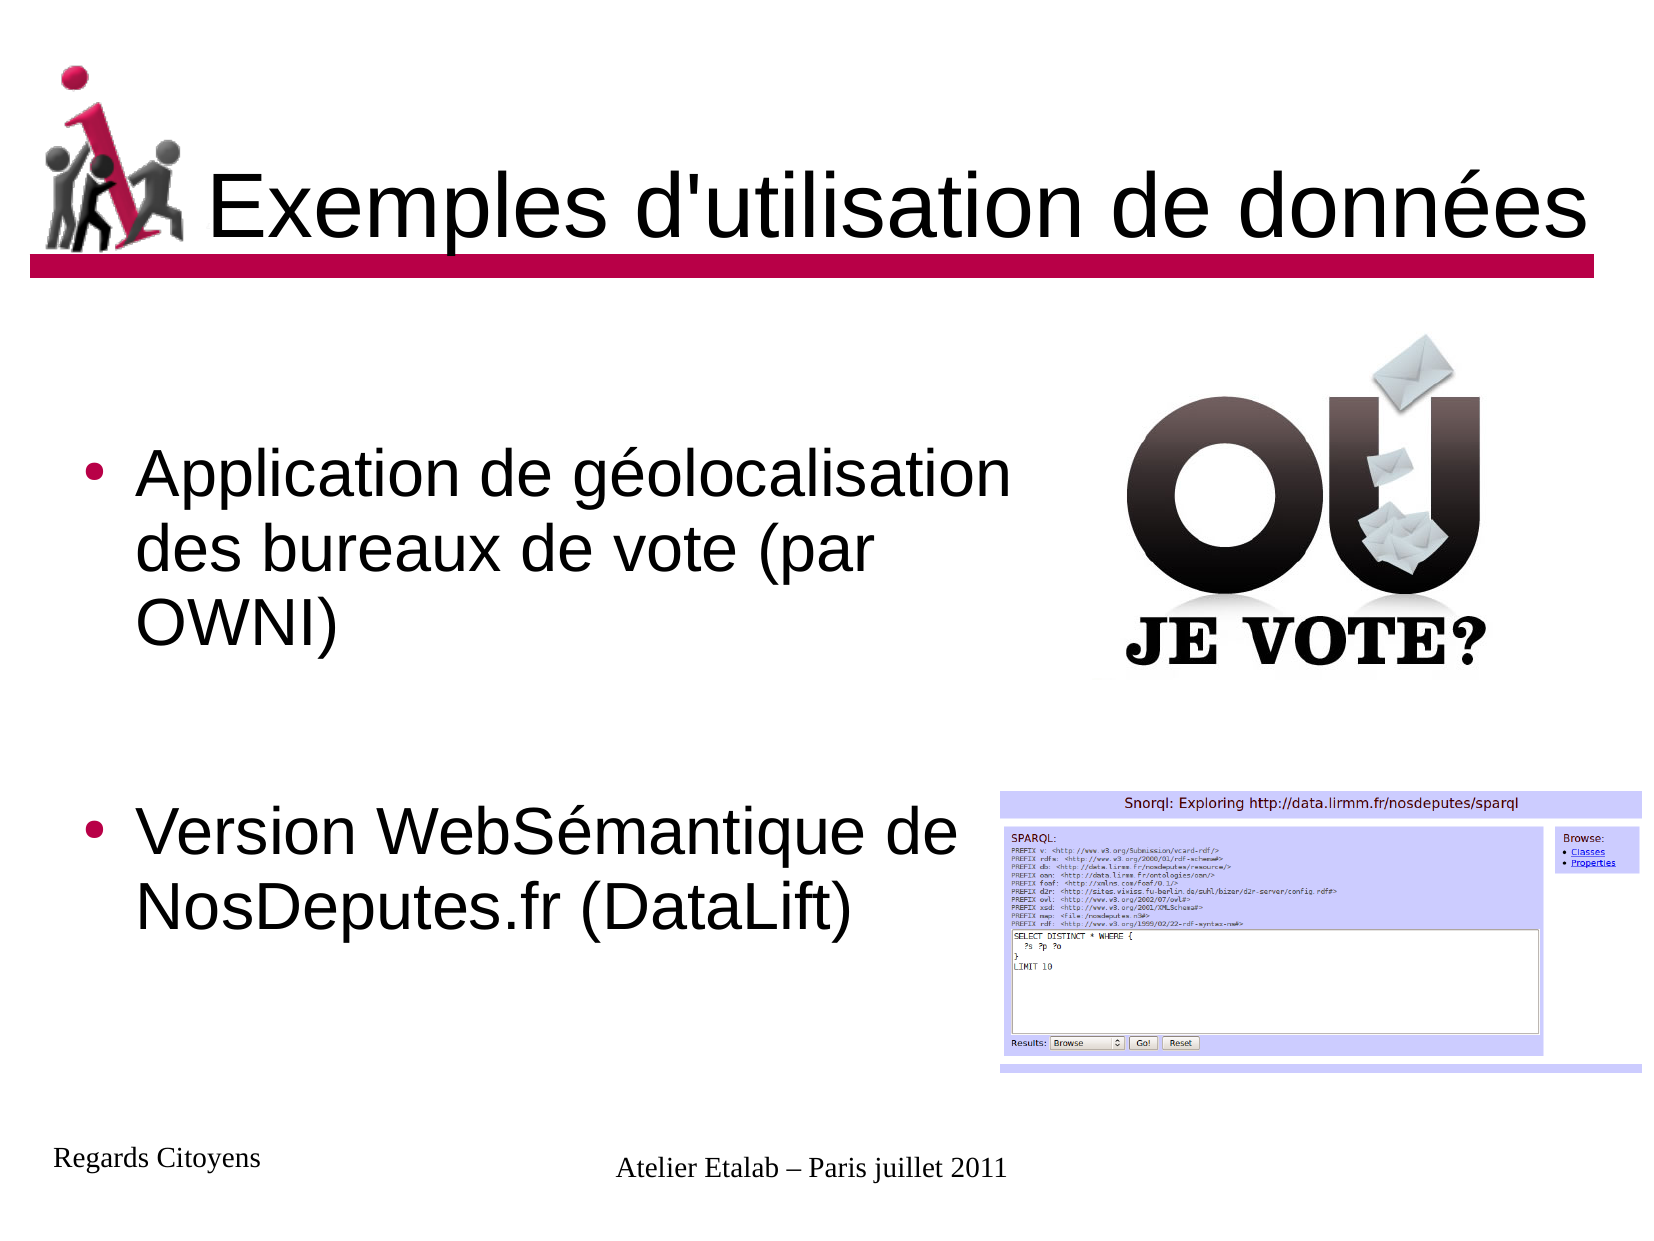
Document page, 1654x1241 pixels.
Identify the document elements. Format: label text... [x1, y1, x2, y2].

picture [29, 60, 210, 254]
picture [1092, 324, 1520, 681]
title Exemples d'utilisation de données [206, 102, 1595, 310]
picture [1000, 791, 1642, 1073]
list Application de géolocalisation des bureaux de vote (par OWNI) Version WebSémantique de NosDeputes.fr (DataLift) [64, 331, 1016, 1151]
